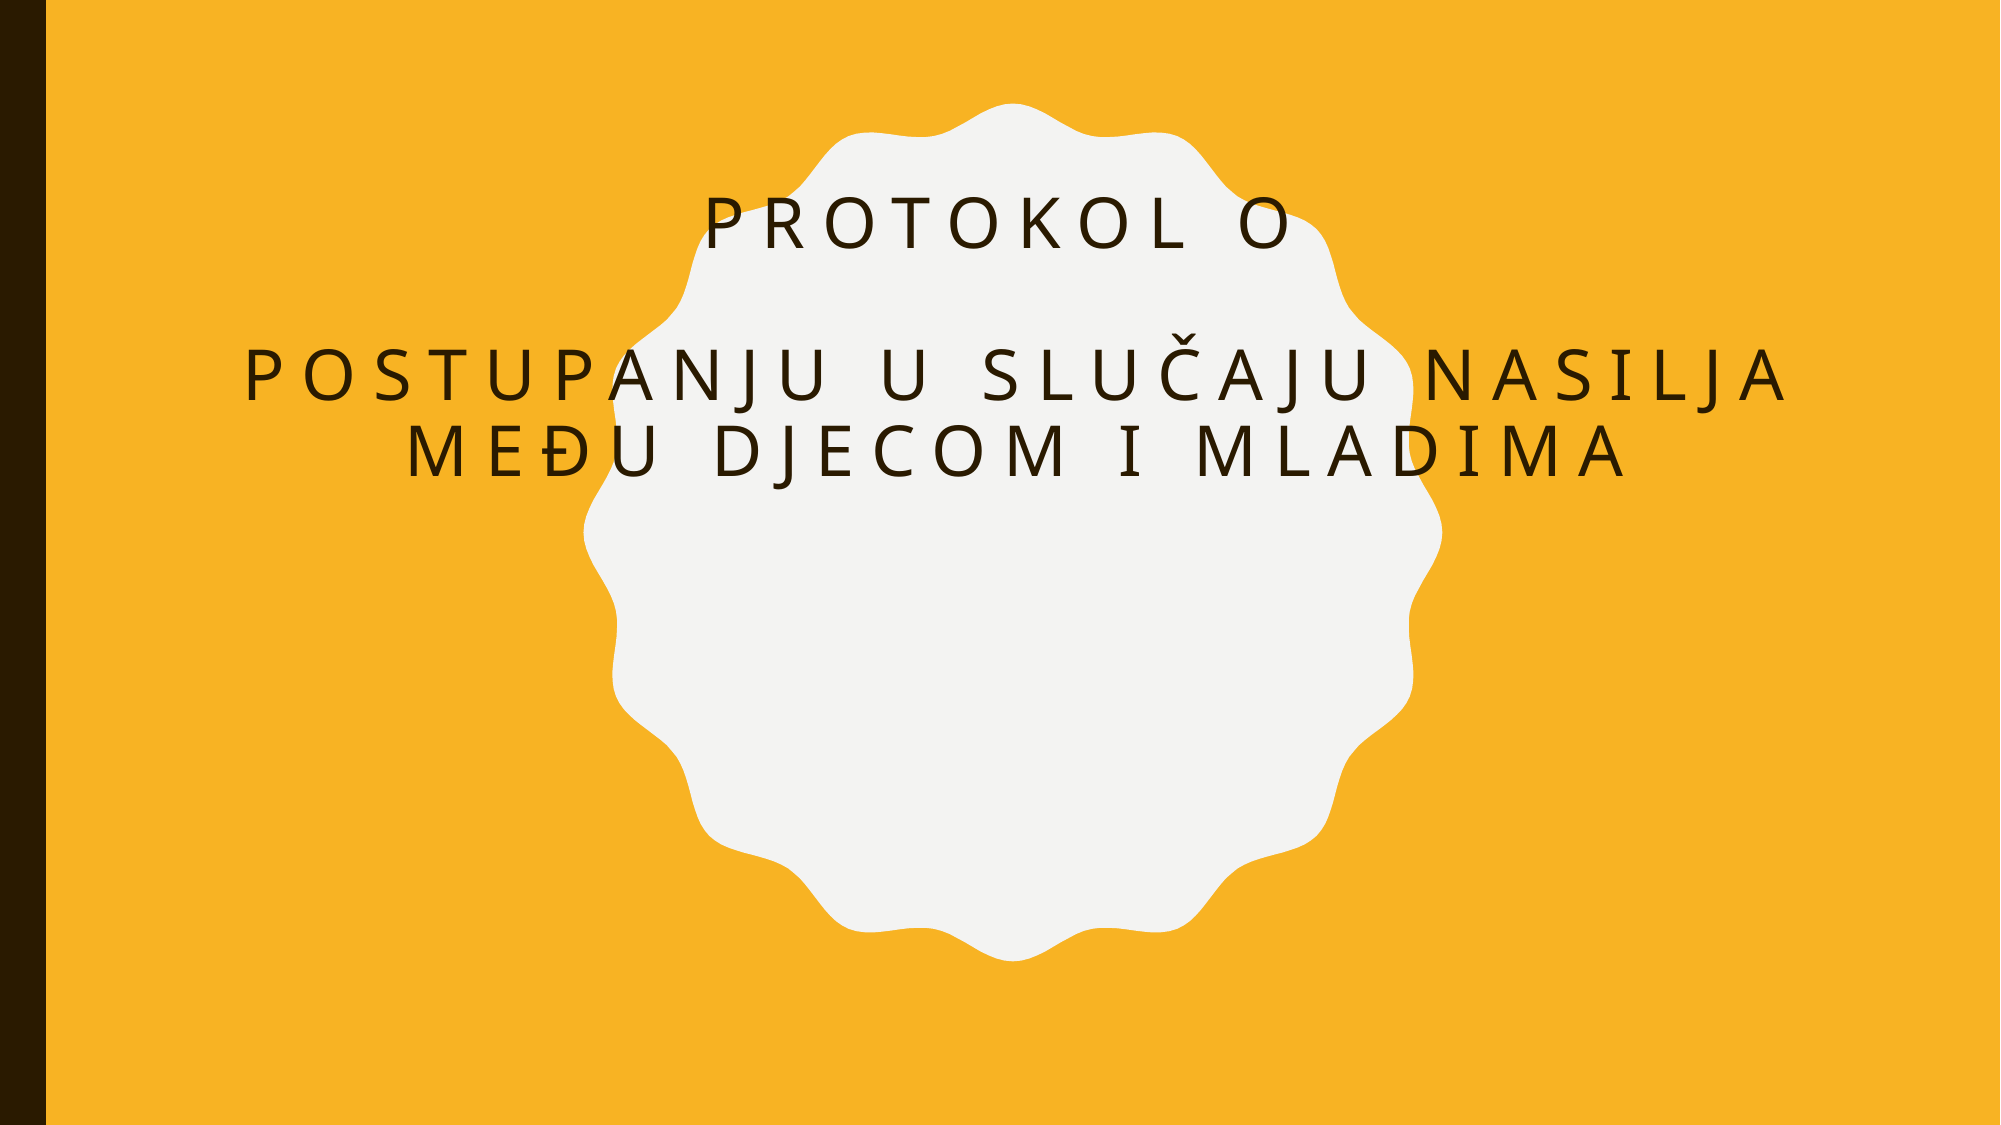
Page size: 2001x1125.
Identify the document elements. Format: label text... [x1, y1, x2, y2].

title PROTOKOL O POSTUPANJU U SLUČAJU NASILJA MEĐU DJECOM I MLADIMA [176, 180, 1870, 902]
